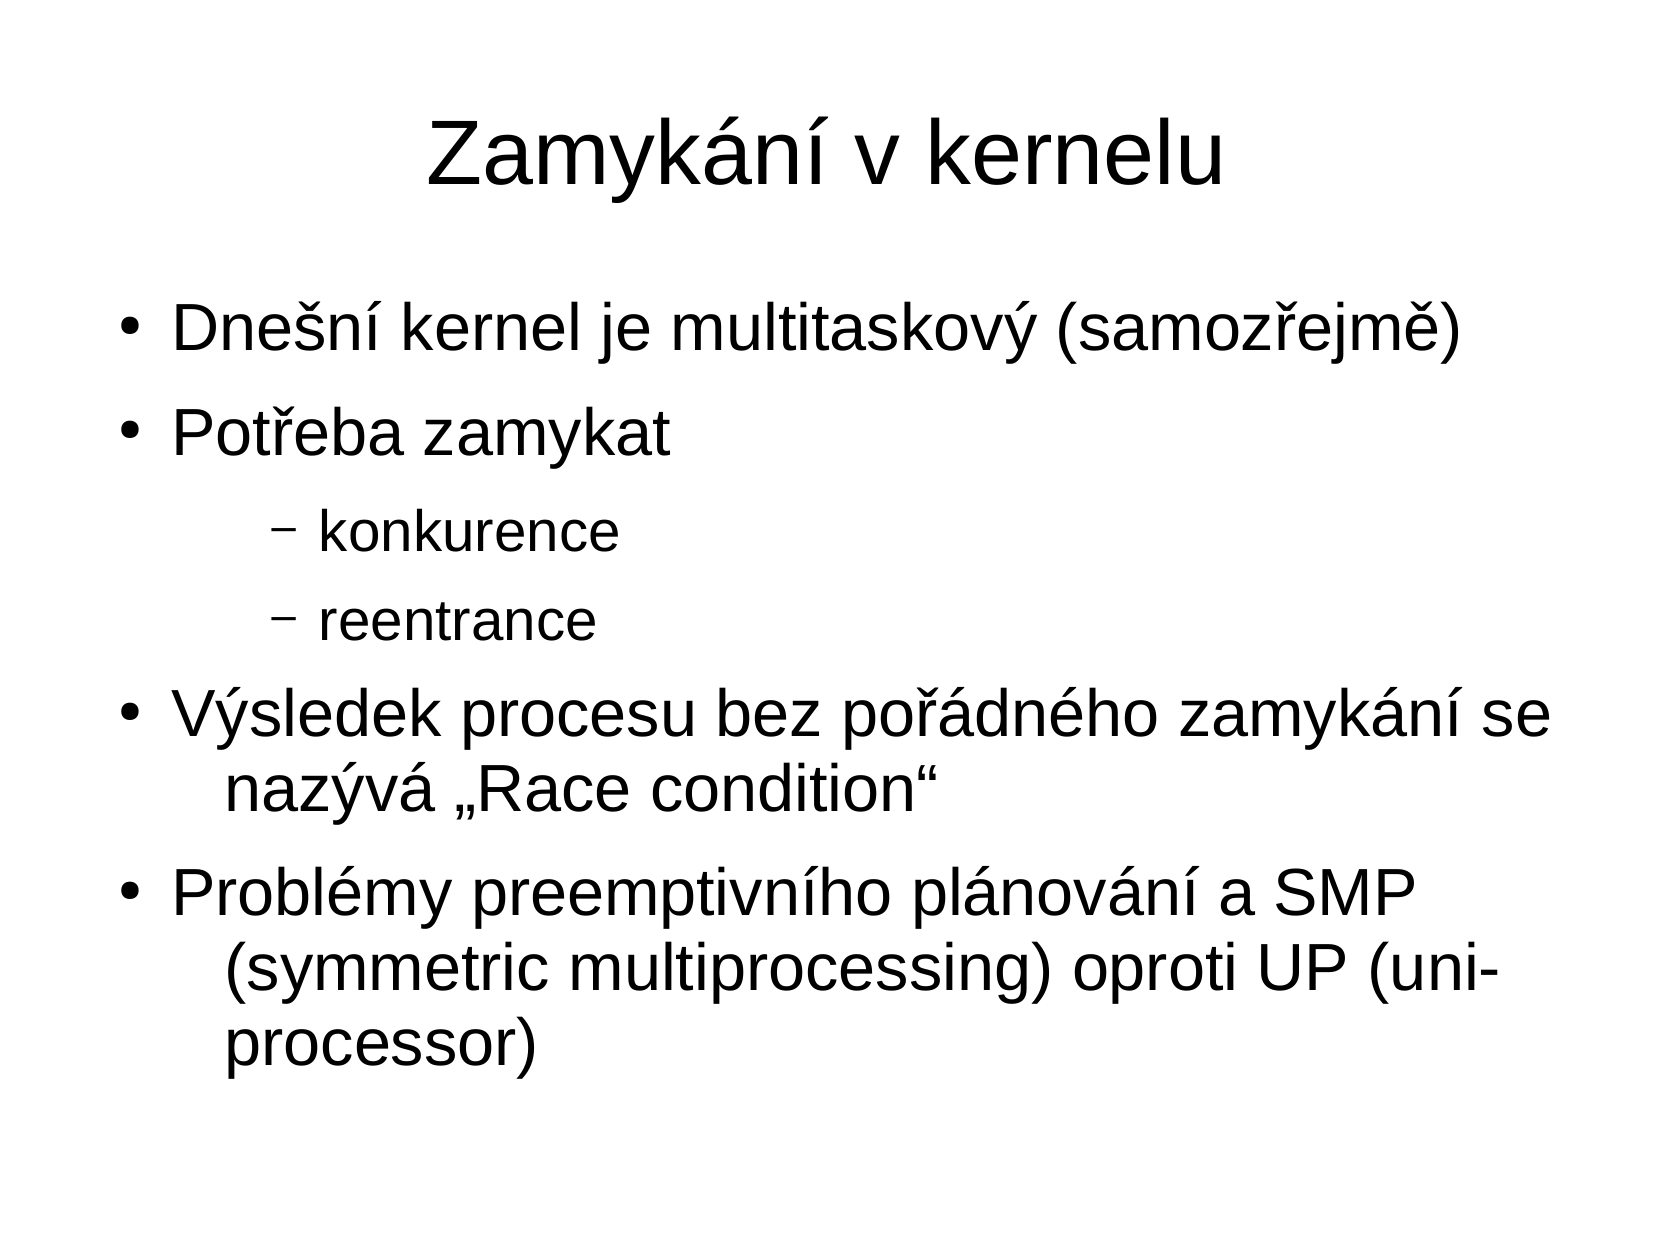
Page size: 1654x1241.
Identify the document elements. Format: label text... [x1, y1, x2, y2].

list Dnešní kernel je multitaskový (samozřejmě) Potřeba zamykat konkurence reentrance Výsledek procesu bez pořádného zamykání se nazývá „Race condition“ Problémy preemptivního plánování a SMP (symmetric multiprocessing) oproti UP (uni-processor) [82, 290, 1571, 1109]
title Zamykání v kernelu [82, 49, 1571, 257]
